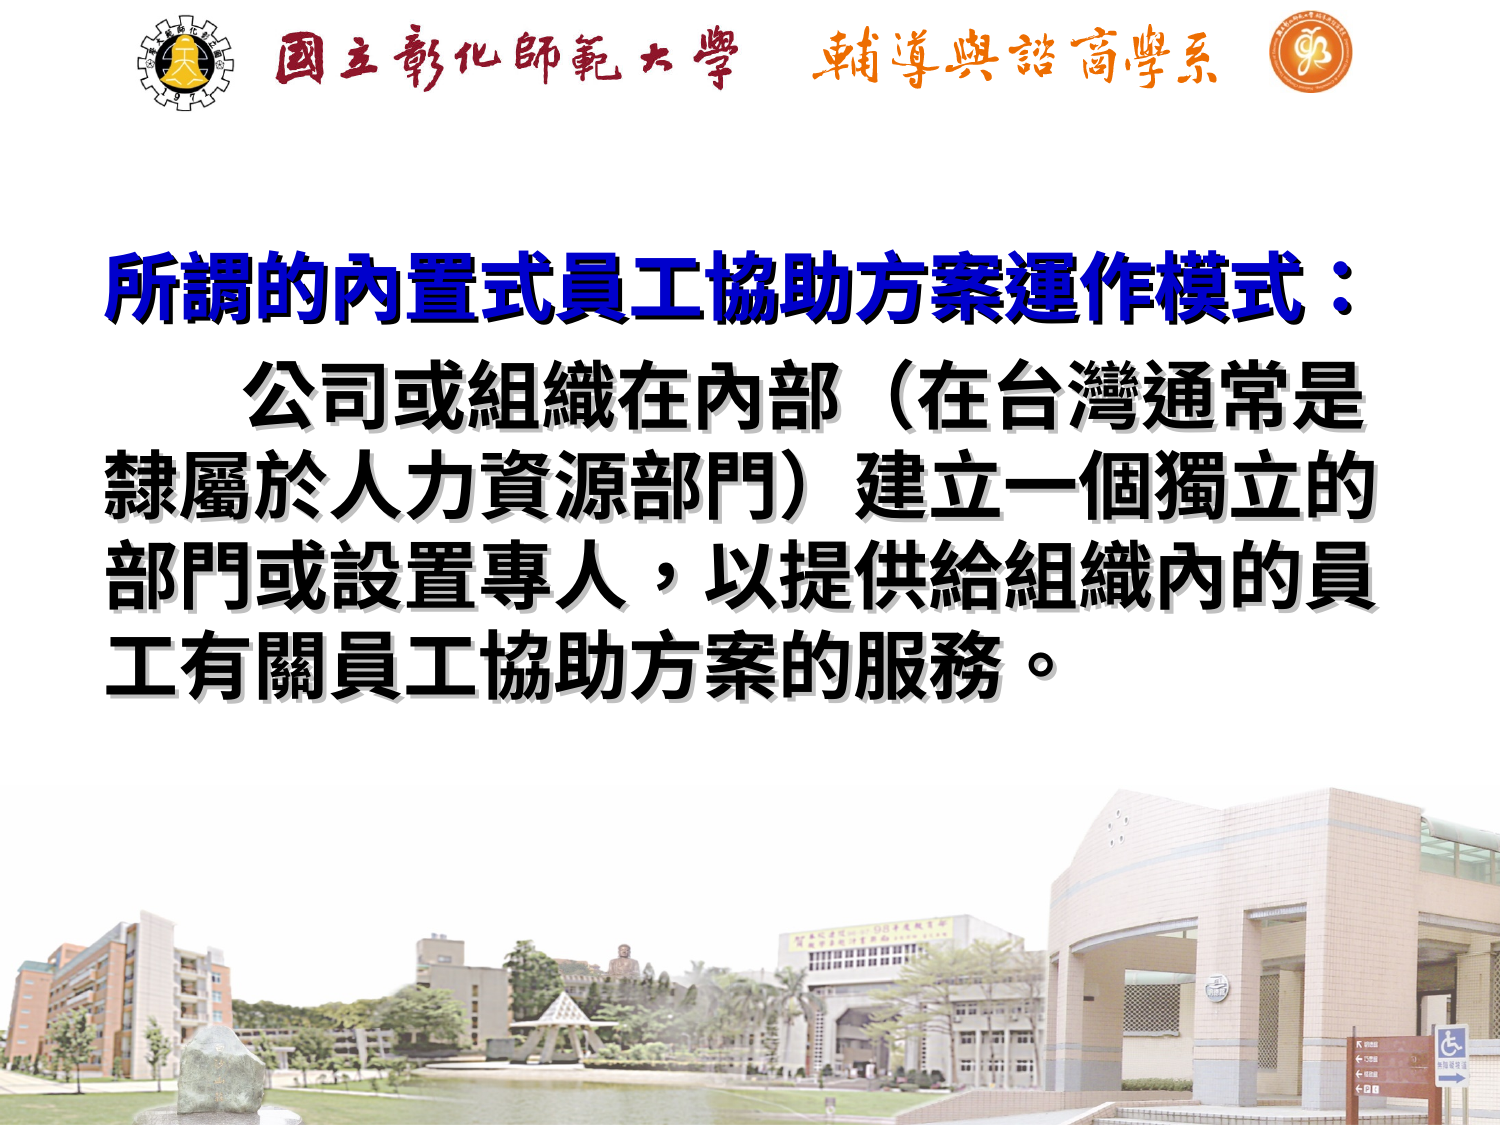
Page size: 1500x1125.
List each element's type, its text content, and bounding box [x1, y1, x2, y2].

list 所謂的內置式員工協助方案運作模式： 公司或組織在內部（在台灣通常是隸屬於人力資源部門）建立一個獨立的部門或設置專人，以提供給組織內的員工有關員工協助方案的服務。 [88, 231, 1412, 721]
